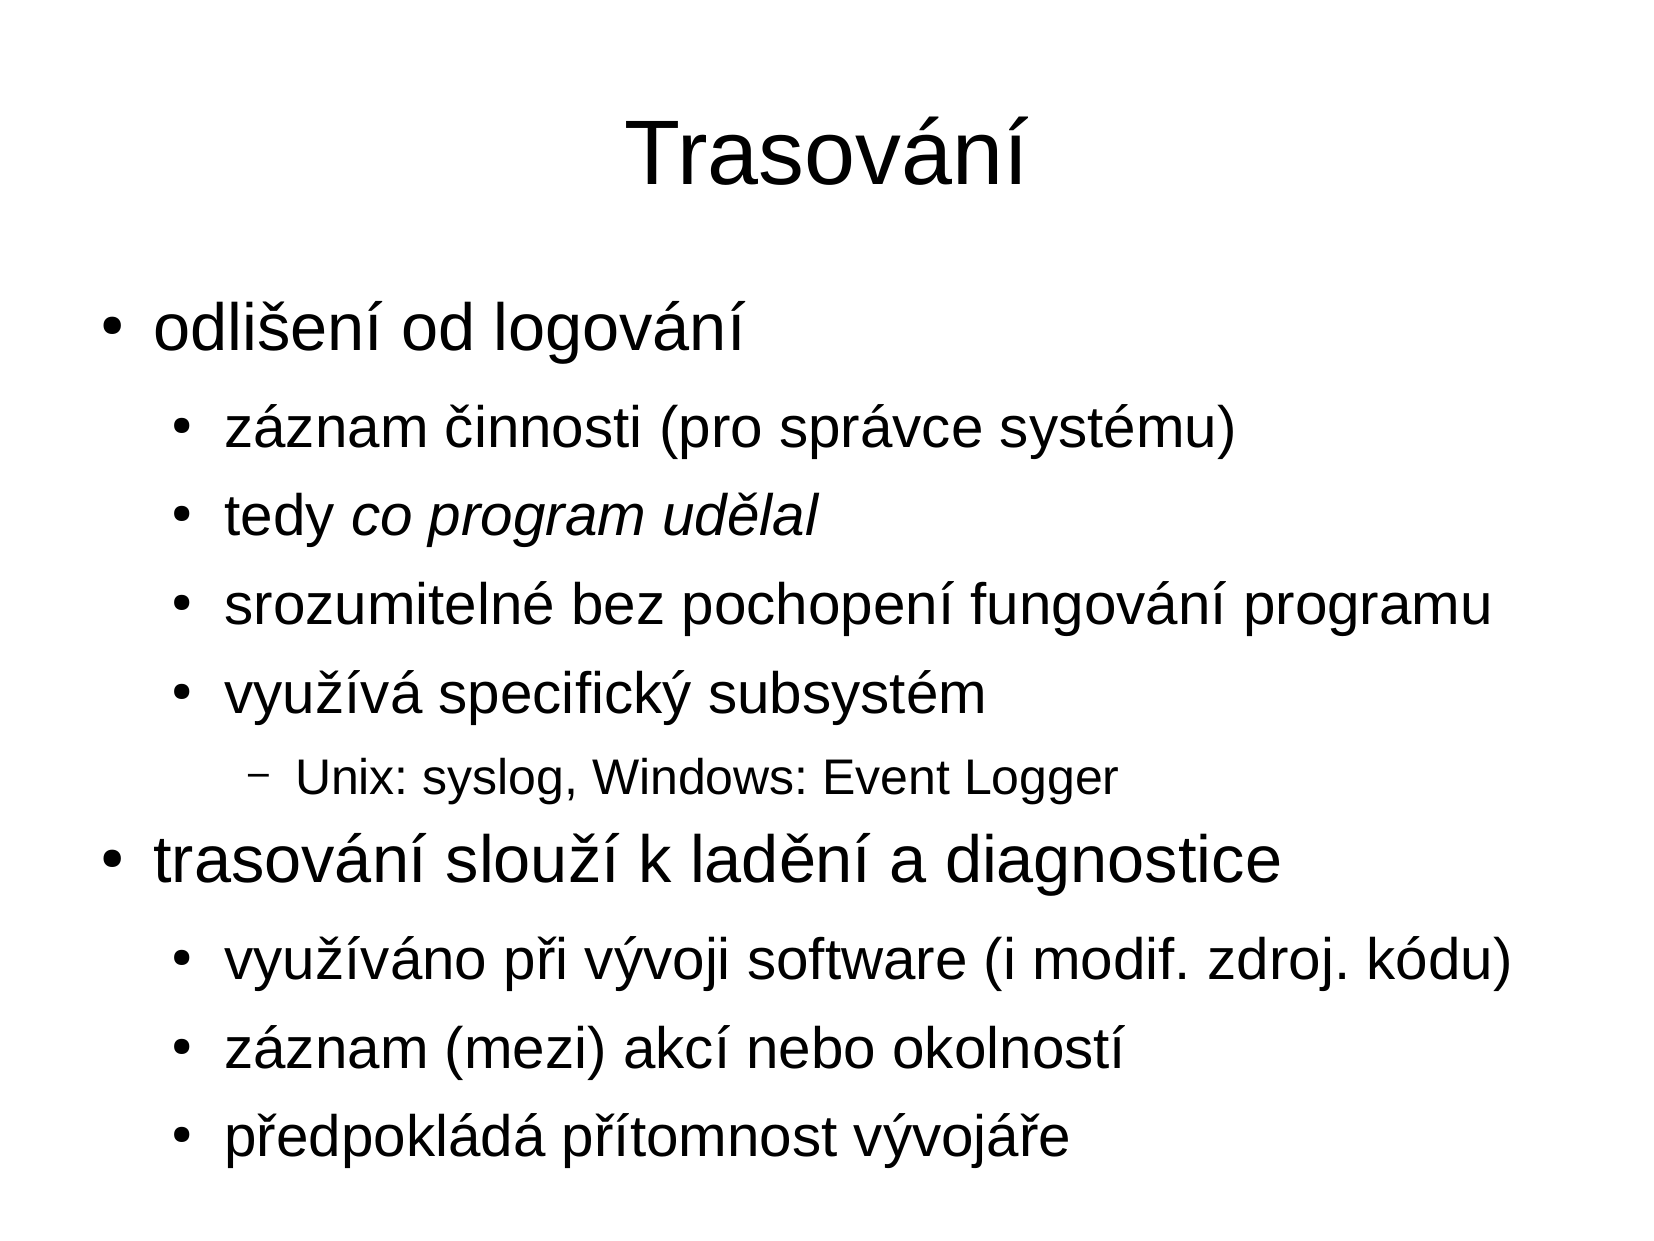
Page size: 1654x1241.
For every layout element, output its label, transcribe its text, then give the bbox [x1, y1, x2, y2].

title Trasování [82, 56, 1571, 250]
list odlišení od logování záznam činnosti (pro správce systému) tedy co program udělal srozumitelné bez pochopení fungování programu využívá specifický subsystém Unix: syslog, Windows: Event Logger trasování slouží k ladění a diagnostice využíváno při vývoji software (i modif. zdroj. kódu) záznam (mezi) akcí nebo okolností předpokládá přítomnost vývojáře [82, 290, 1571, 1170]
